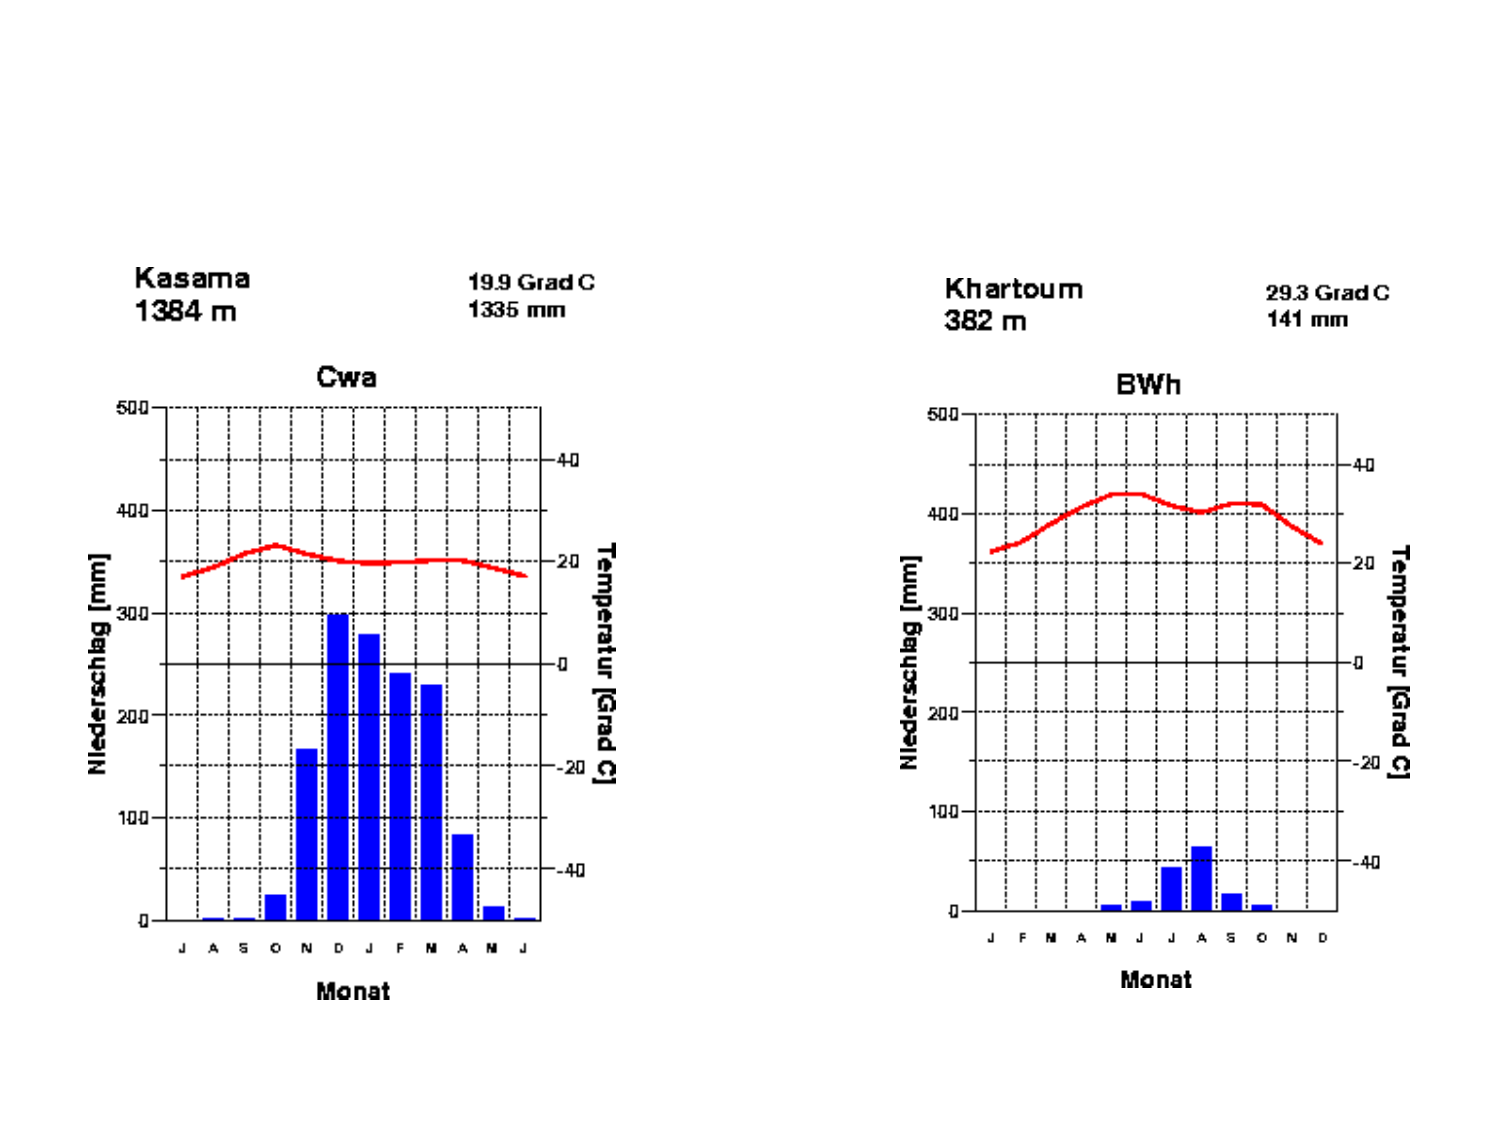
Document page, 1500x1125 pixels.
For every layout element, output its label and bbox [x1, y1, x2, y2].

picture [900, 278, 1410, 988]
picture [88, 267, 616, 1000]
